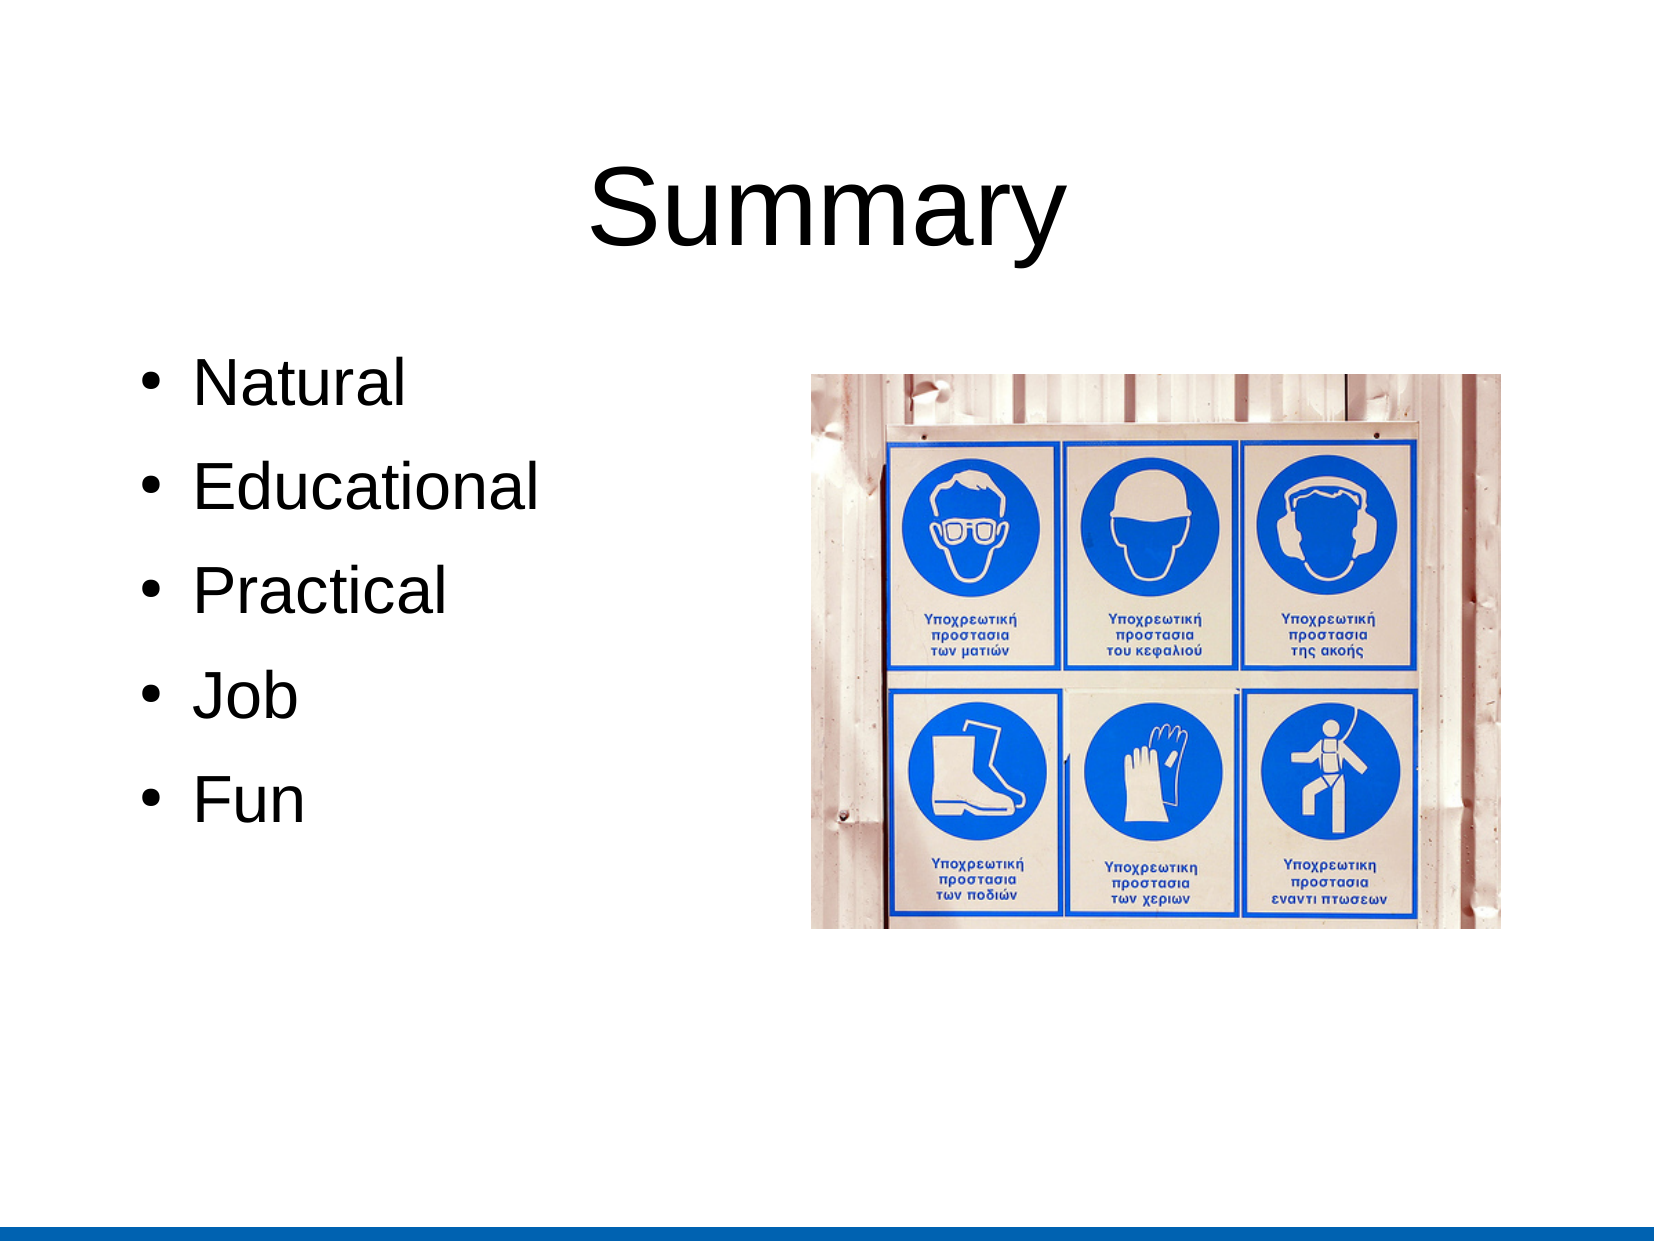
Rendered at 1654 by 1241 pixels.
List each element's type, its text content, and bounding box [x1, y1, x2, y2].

picture [811, 374, 1501, 929]
title Summary [121, 110, 1534, 303]
list Natural Educational Practical Job Fun [121, 344, 811, 1112]
